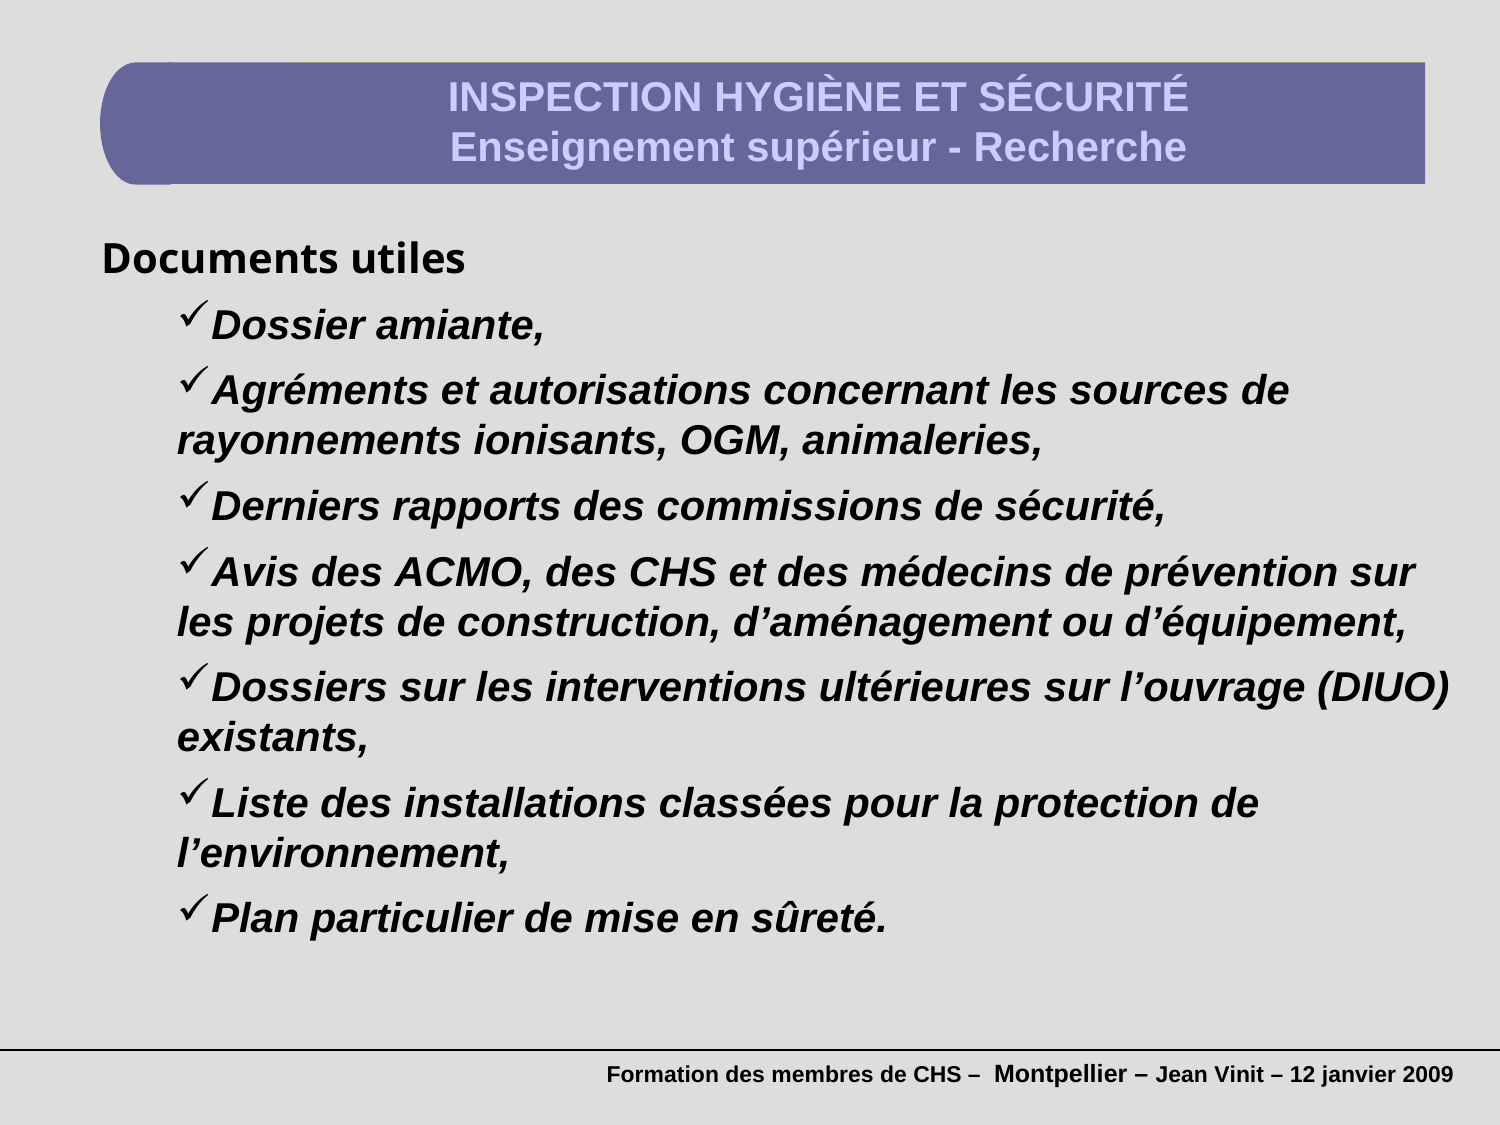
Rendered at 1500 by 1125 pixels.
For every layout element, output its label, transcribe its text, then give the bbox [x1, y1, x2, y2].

text_box Documents utiles Dossier amiante, Agréments et autorisations concernant les sources de rayonnements ionisants, OGM, animaleries, Derniers rapports des commissions de sécurité, Avis des ACMO, des CHS et des médecins de prévention sur les projets de construction, d’aménagement ou d’équipement, Dossiers sur les interventions ultérieures sur l’ouvrage (DIUO) existants, Liste des installations classées pour la protection de l’environnement, Plan particulier de mise en sûreté. [87, 224, 1475, 1005]
